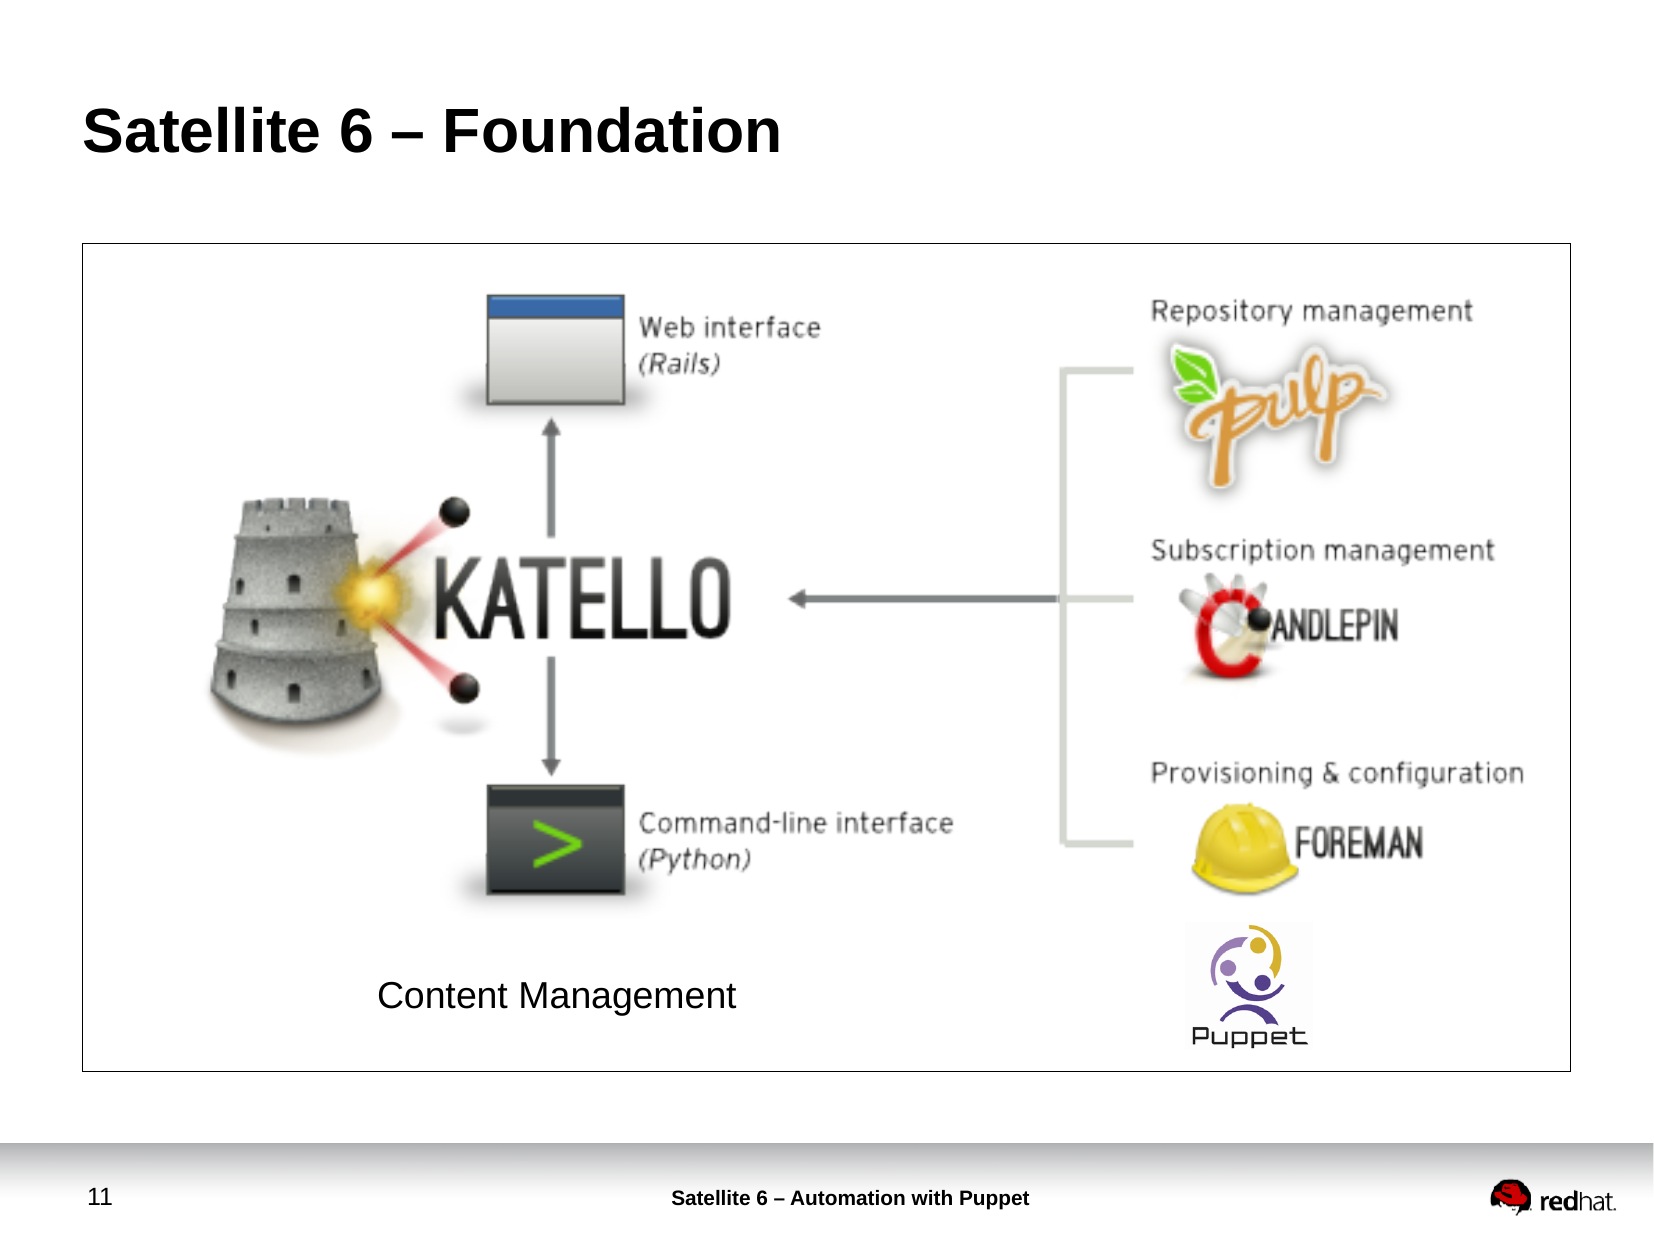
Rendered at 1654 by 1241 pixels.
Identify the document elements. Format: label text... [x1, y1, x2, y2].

title Satellite 6 – Foundation [82, 37, 1571, 226]
text_box Content Management [362, 966, 838, 1024]
text_box [82, 243, 1571, 1072]
picture [148, 281, 1538, 1051]
picture [0, 1143, 1654, 1241]
